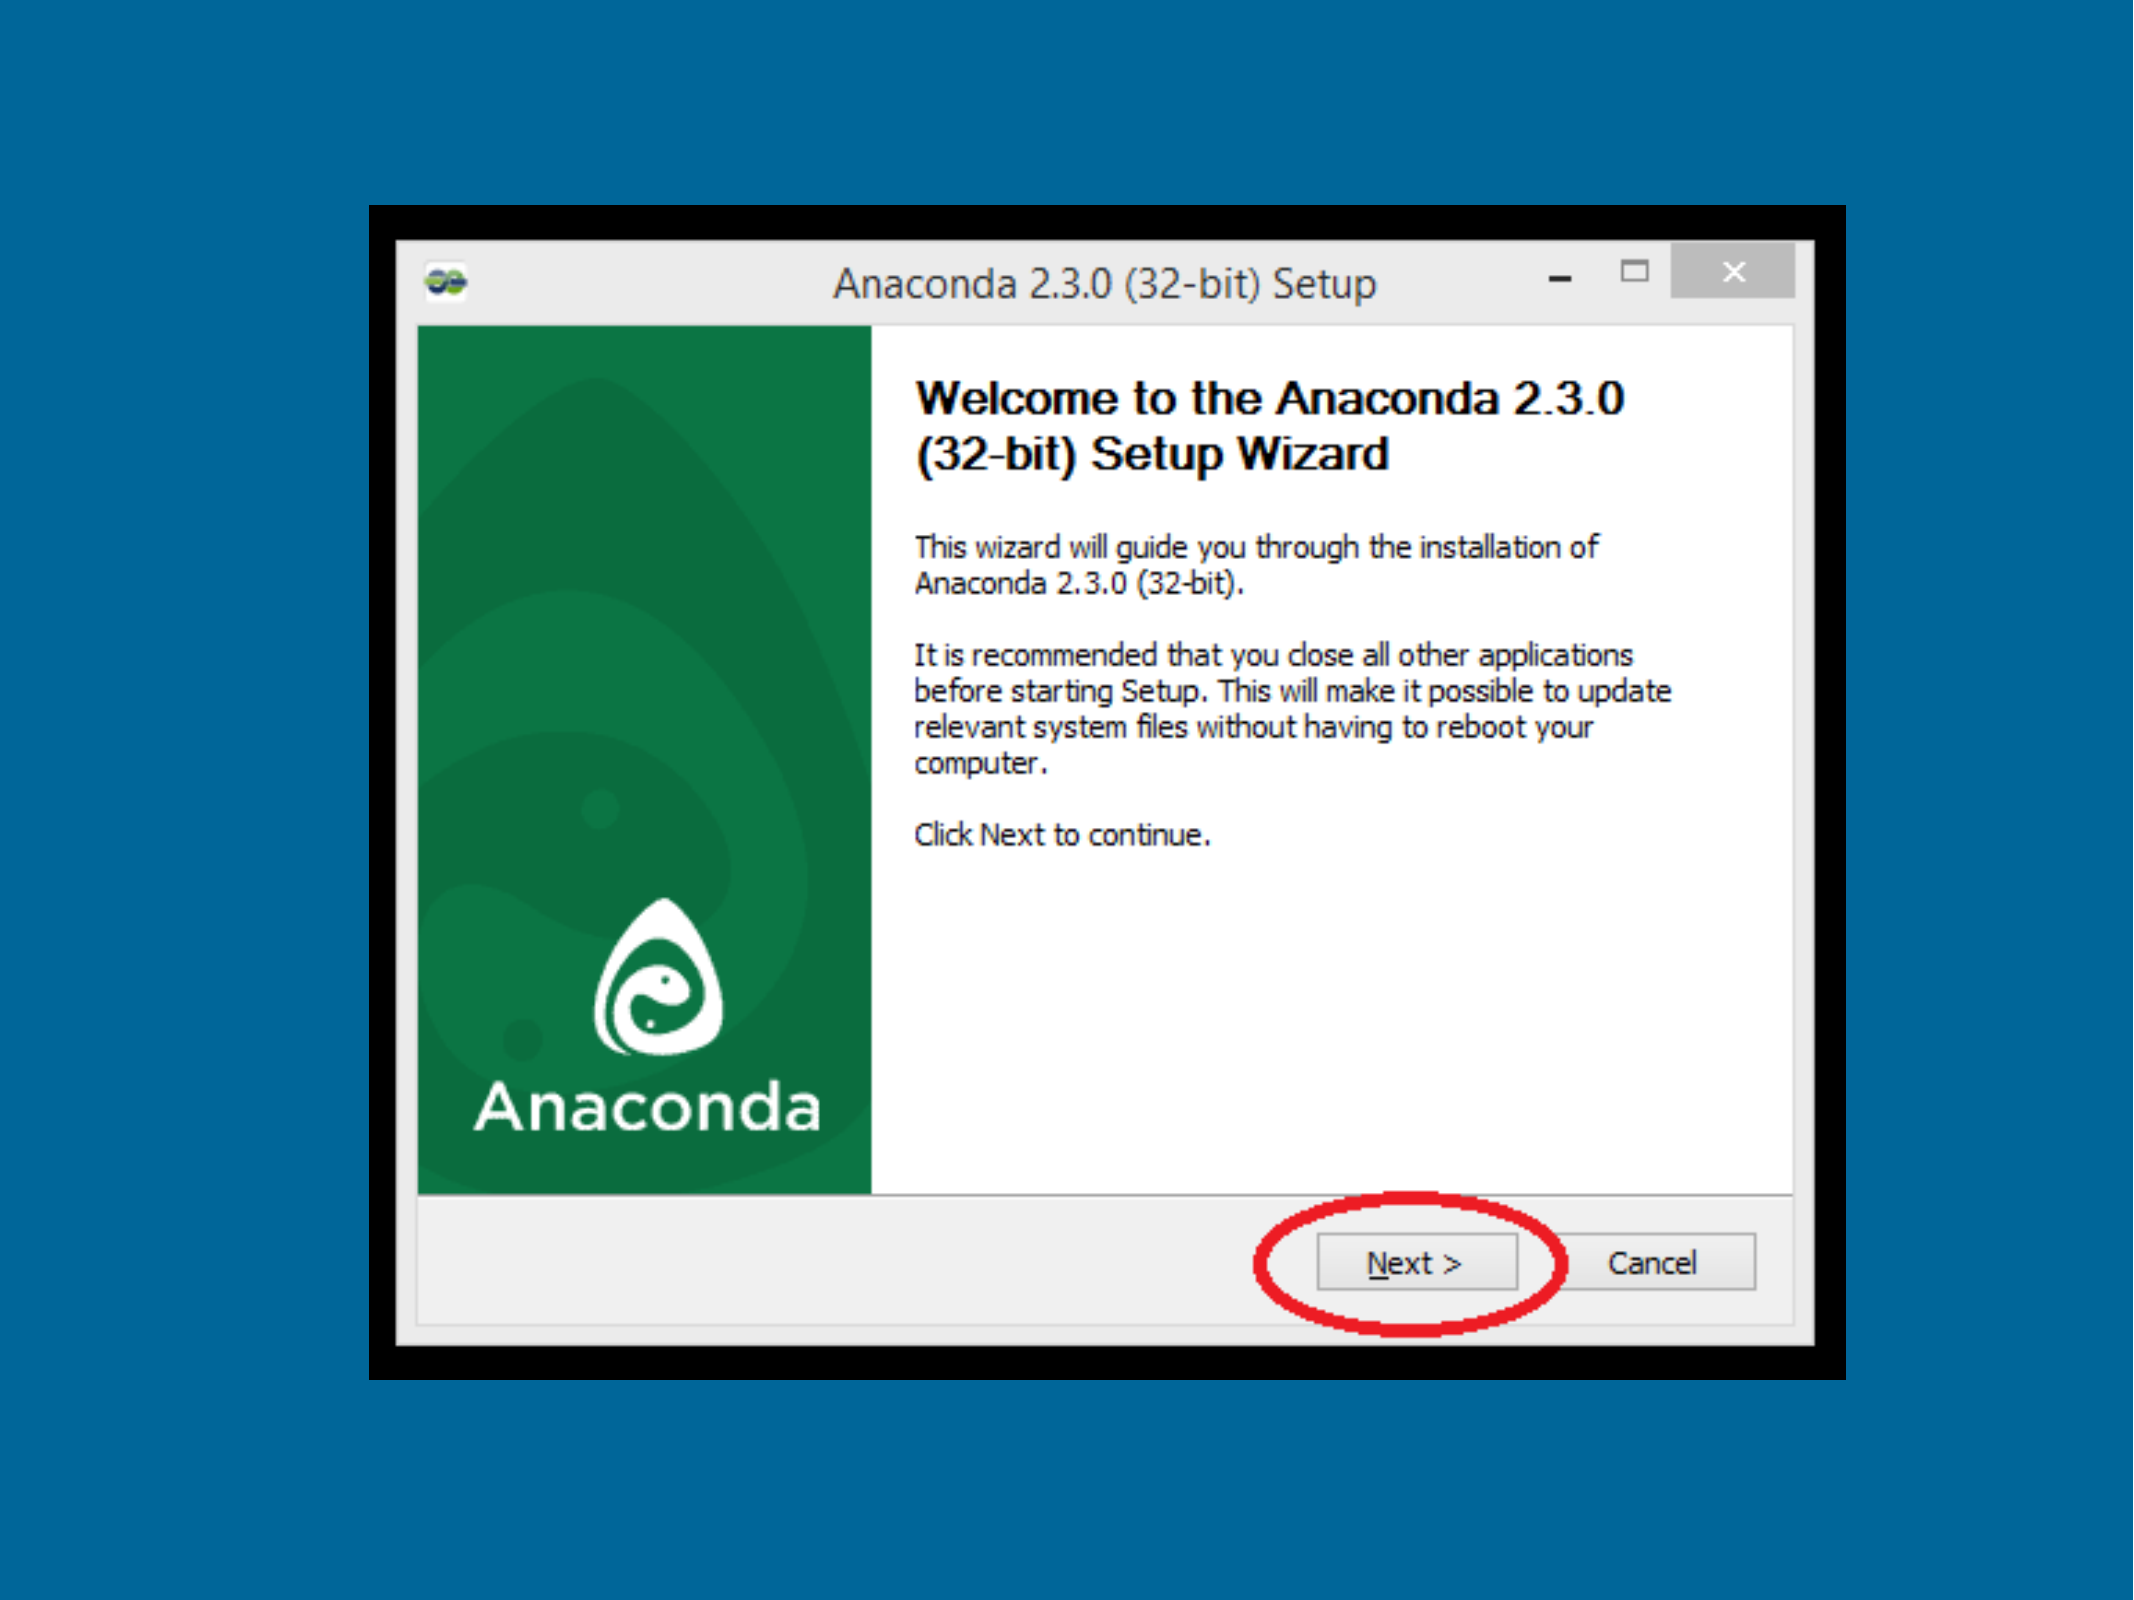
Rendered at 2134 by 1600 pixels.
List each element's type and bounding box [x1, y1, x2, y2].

picture [370, 206, 1845, 1379]
